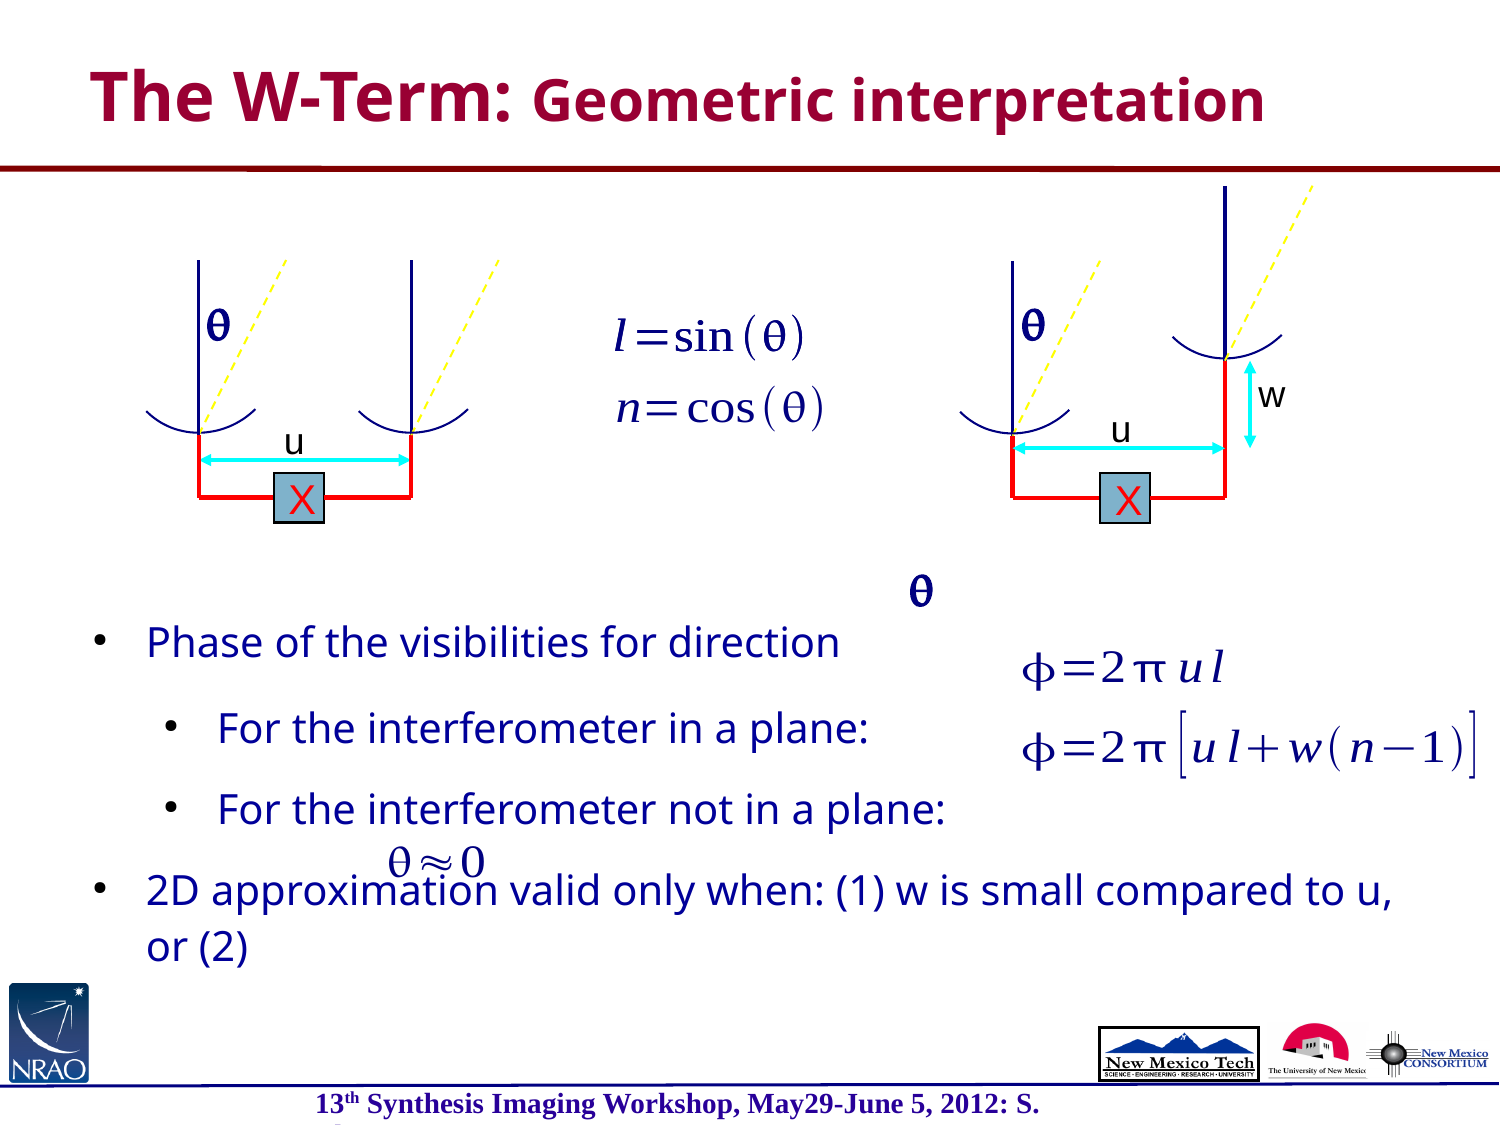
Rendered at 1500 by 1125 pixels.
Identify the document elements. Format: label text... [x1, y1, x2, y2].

text_box w [1243, 365, 1301, 423]
text_box u [269, 413, 320, 470]
text_box X [1100, 473, 1150, 524]
picture [0, 172, 1500, 1125]
chart [191, 287, 250, 353]
picture [1101, 1029, 1257, 1079]
chart [894, 553, 952, 619]
chart [599, 299, 820, 366]
text_box X [273, 472, 324, 523]
chart [1006, 706, 1490, 780]
list Phase of the visibilities for direction For the interferometer in a plane: For the interferometer not in a plane: 2D approximation valid only when: (1) w is small compared to u, or (2) [75, 179, 1426, 976]
title The W-Term: Geometric interpretation [75, 33, 1426, 157]
picture [0, 0, 1500, 166]
chart [1006, 630, 1237, 697]
chart [599, 370, 840, 437]
text_box u [1095, 401, 1147, 459]
chart [1006, 287, 1065, 353]
chart [373, 825, 498, 891]
